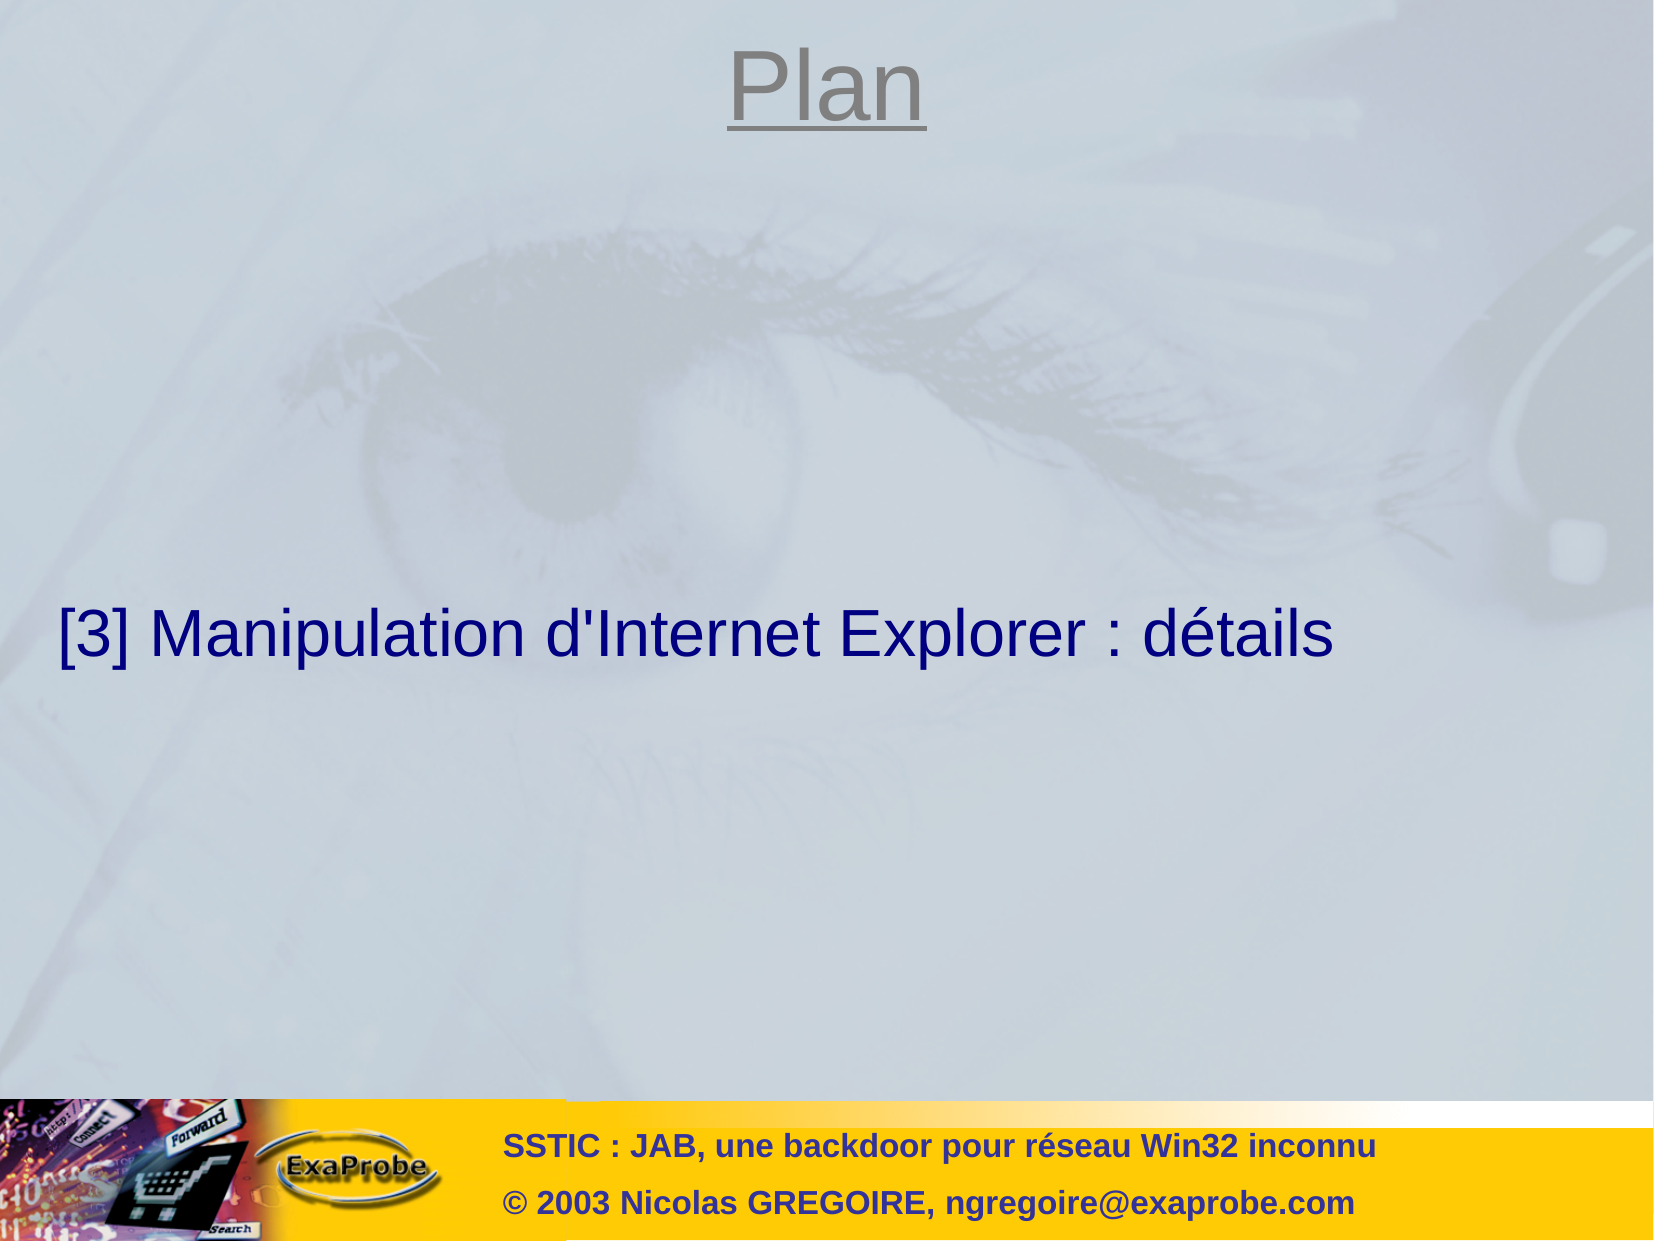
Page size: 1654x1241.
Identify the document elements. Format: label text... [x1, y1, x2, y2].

subtitle [3] Manipulation d'Internet Explorer : détails [39, 222, 1623, 1041]
title Plan [0, 0, 1654, 167]
